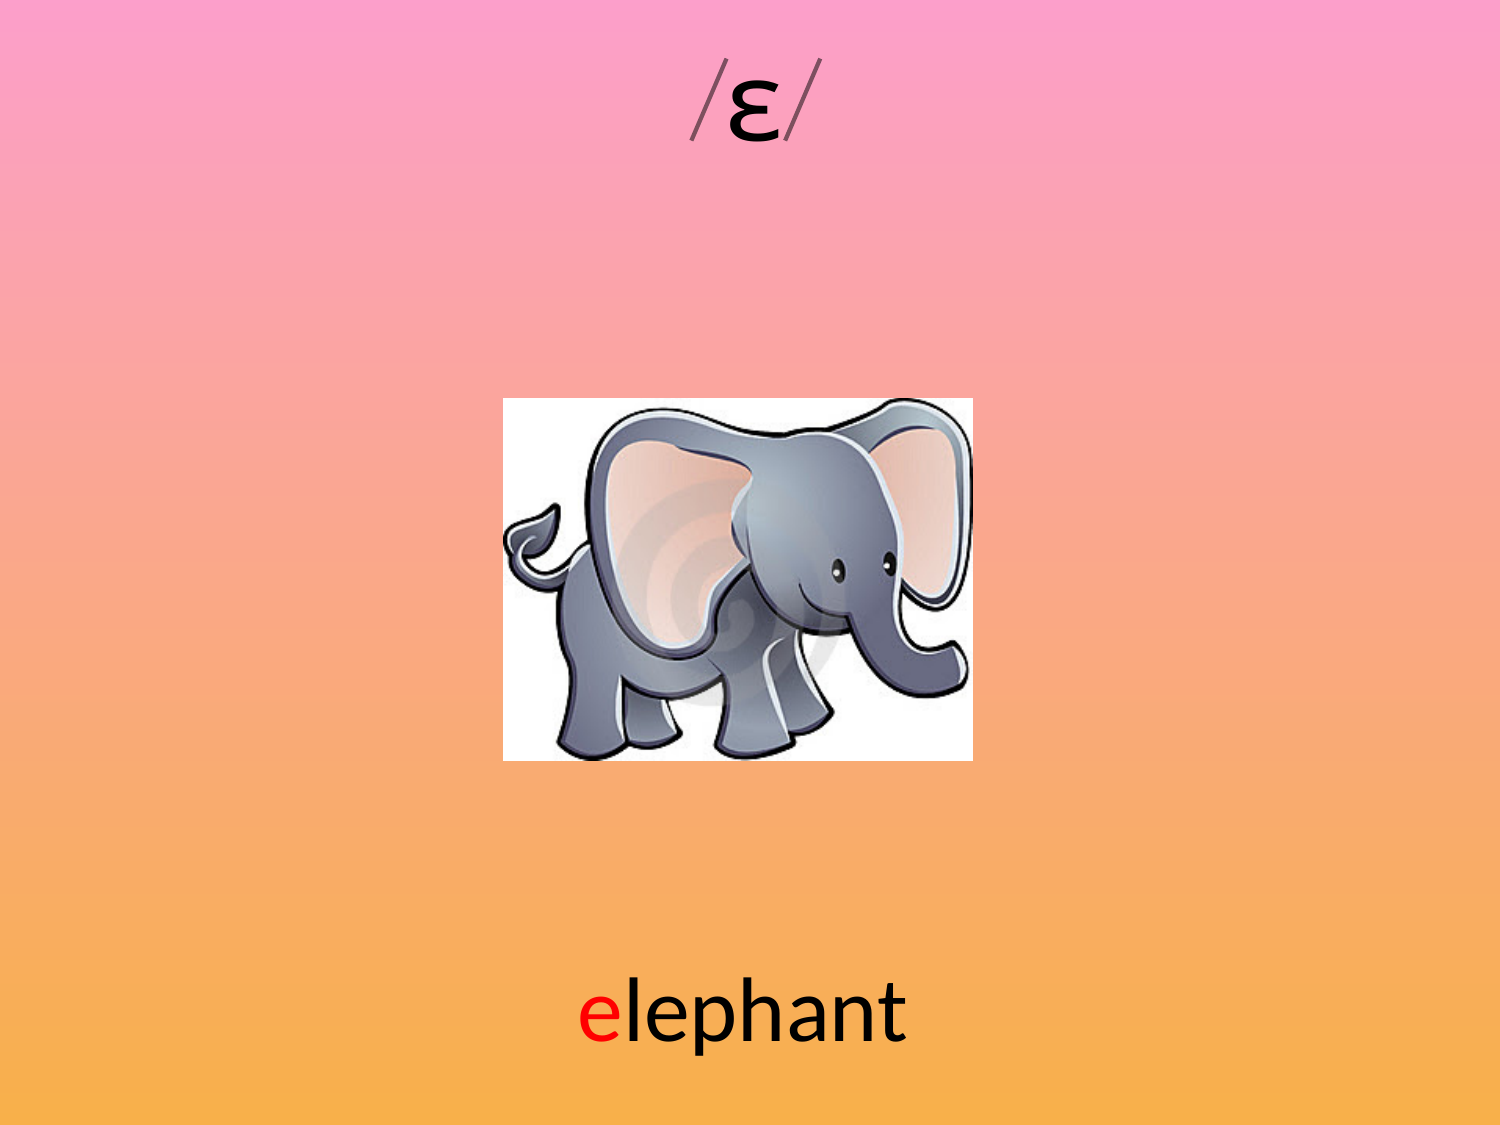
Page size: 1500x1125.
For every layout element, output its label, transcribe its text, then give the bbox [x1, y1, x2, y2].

text_box elephant [105, 883, 1381, 1125]
picture [503, 398, 973, 761]
title ᵋ [117, 0, 1393, 242]
